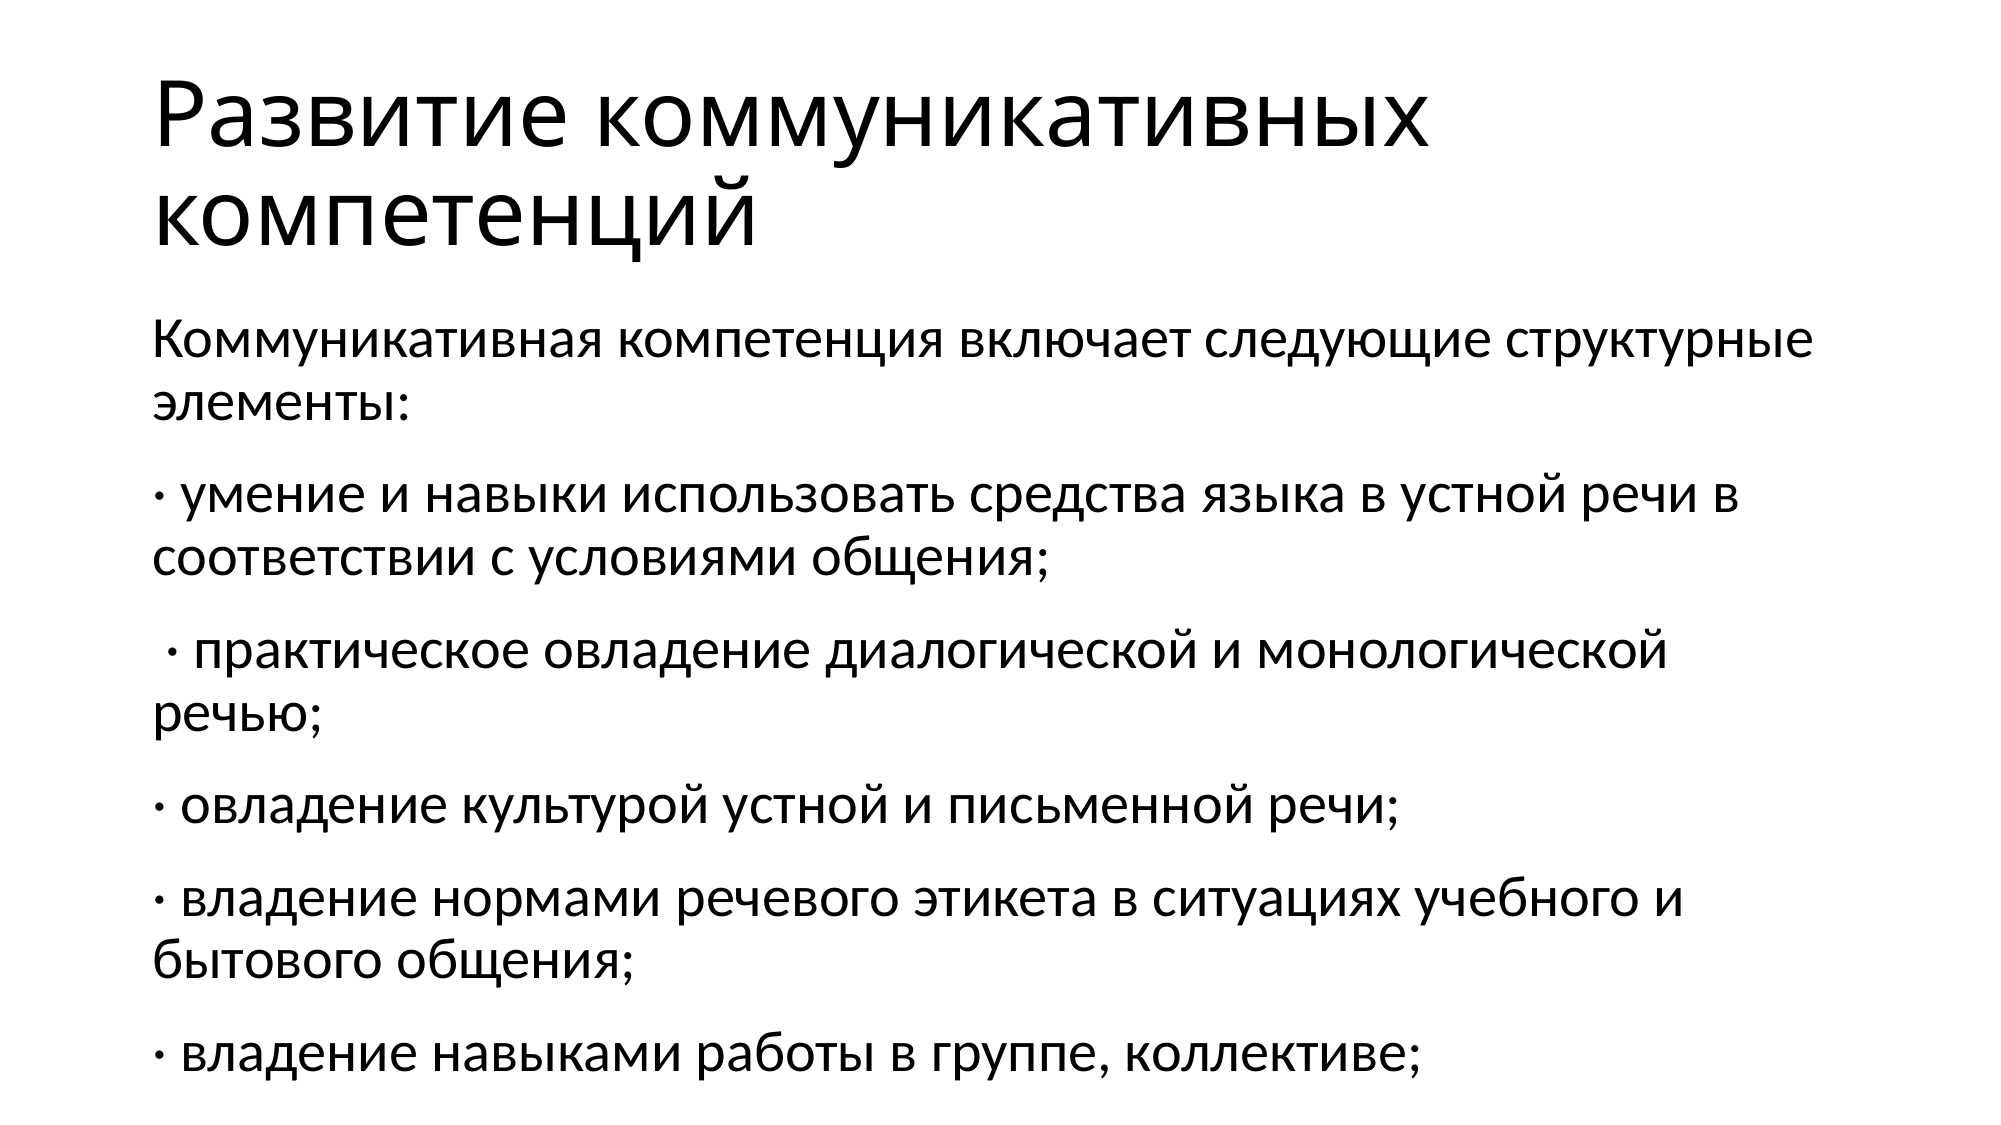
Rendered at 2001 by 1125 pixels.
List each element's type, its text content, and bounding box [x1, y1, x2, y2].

title Развитие коммуникативных компетенций [137, 59, 1863, 278]
list Коммуникативная компетенция включает следующие структурные элементы: · умение и навыки использовать средства языка в устной речи в соответствии с условиями общения; · практическое овладение диалогической и монологической речью; · овладение культурой устной и письменной речи; · владение нормами речевого этикета в ситуациях учебного и бытового общения; · владение навыками работы в группе, коллективе; [137, 299, 1863, 1014]
